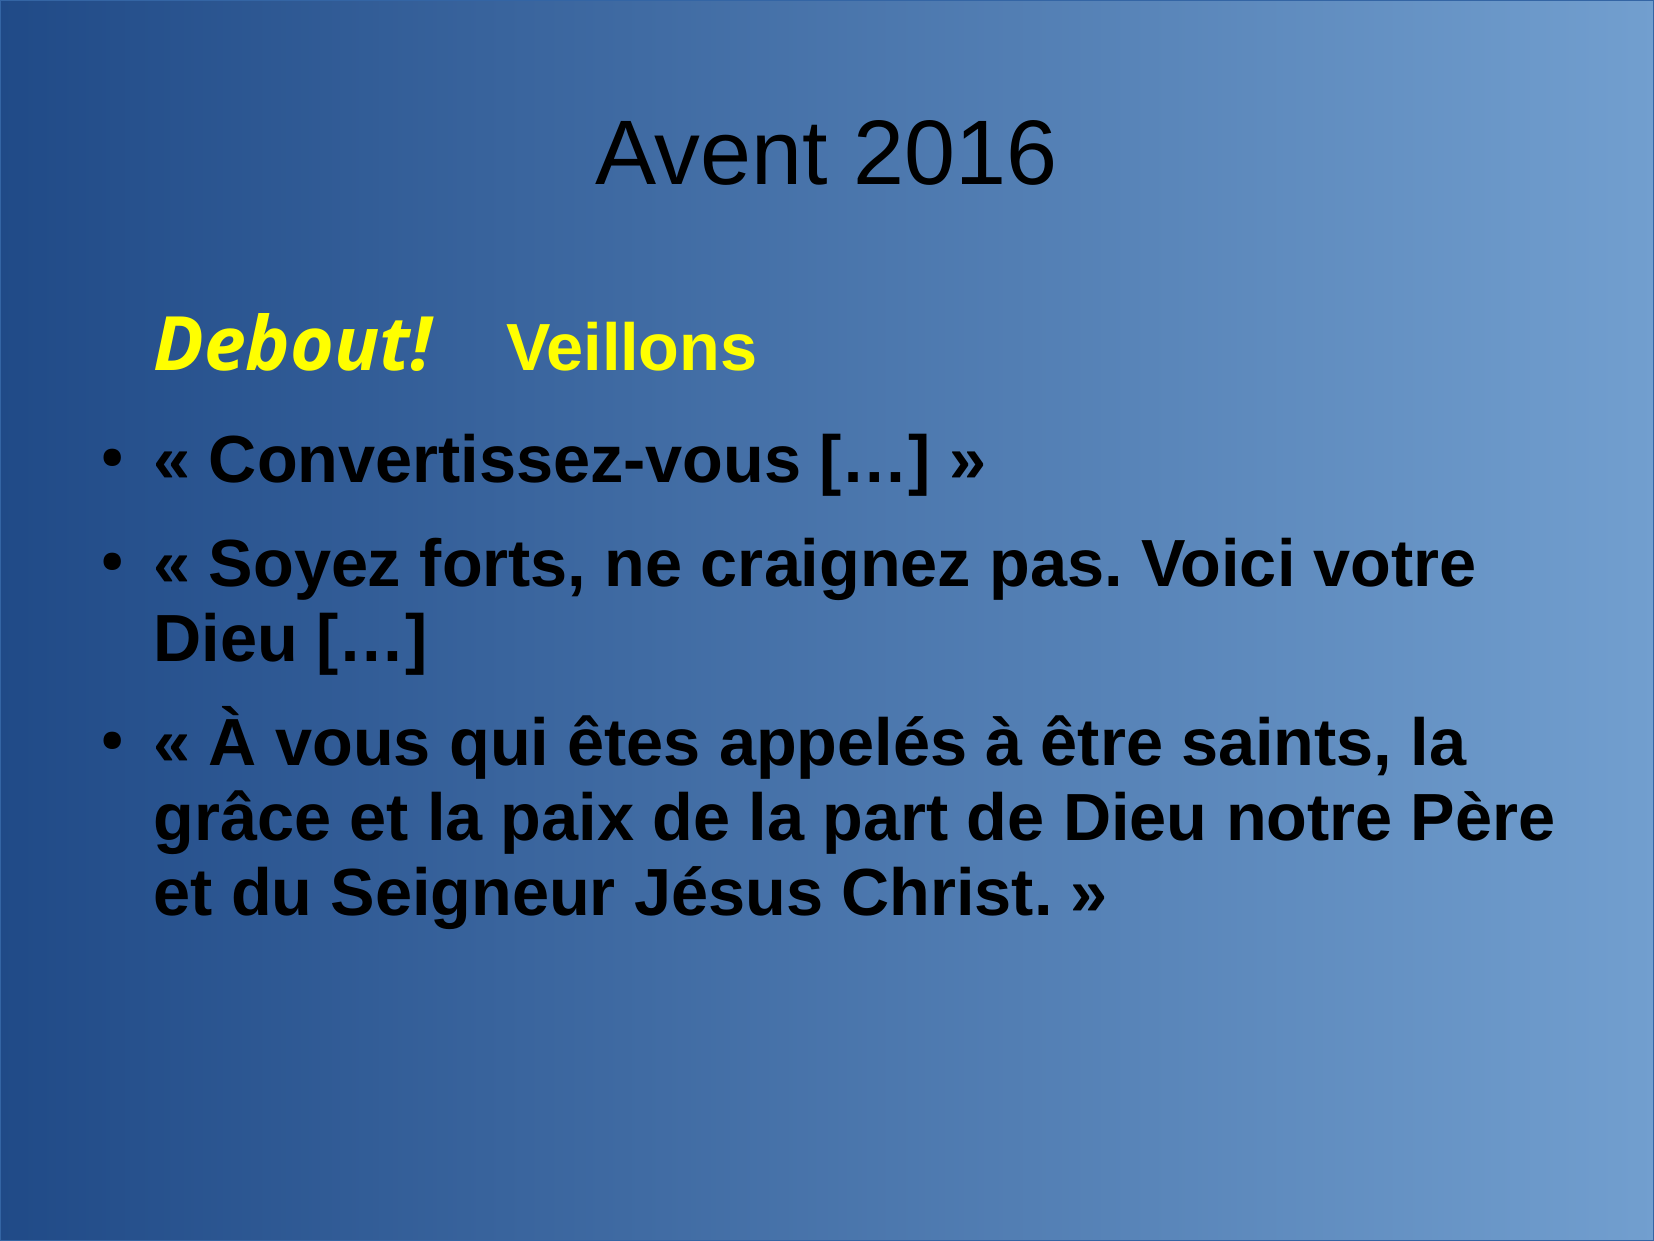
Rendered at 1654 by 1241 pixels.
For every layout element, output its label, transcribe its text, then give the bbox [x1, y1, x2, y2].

title Avent 2016 [82, 49, 1571, 257]
list Debout! Veillons « Convertissez-vous […] » « Soyez forts, ne craignez pas. Voici votre Dieu […] « À vous qui êtes appelés à être saints, la grâce et la paix de la part de Dieu notre Père et du Seigneur Jésus Christ. » [82, 290, 1571, 1010]
